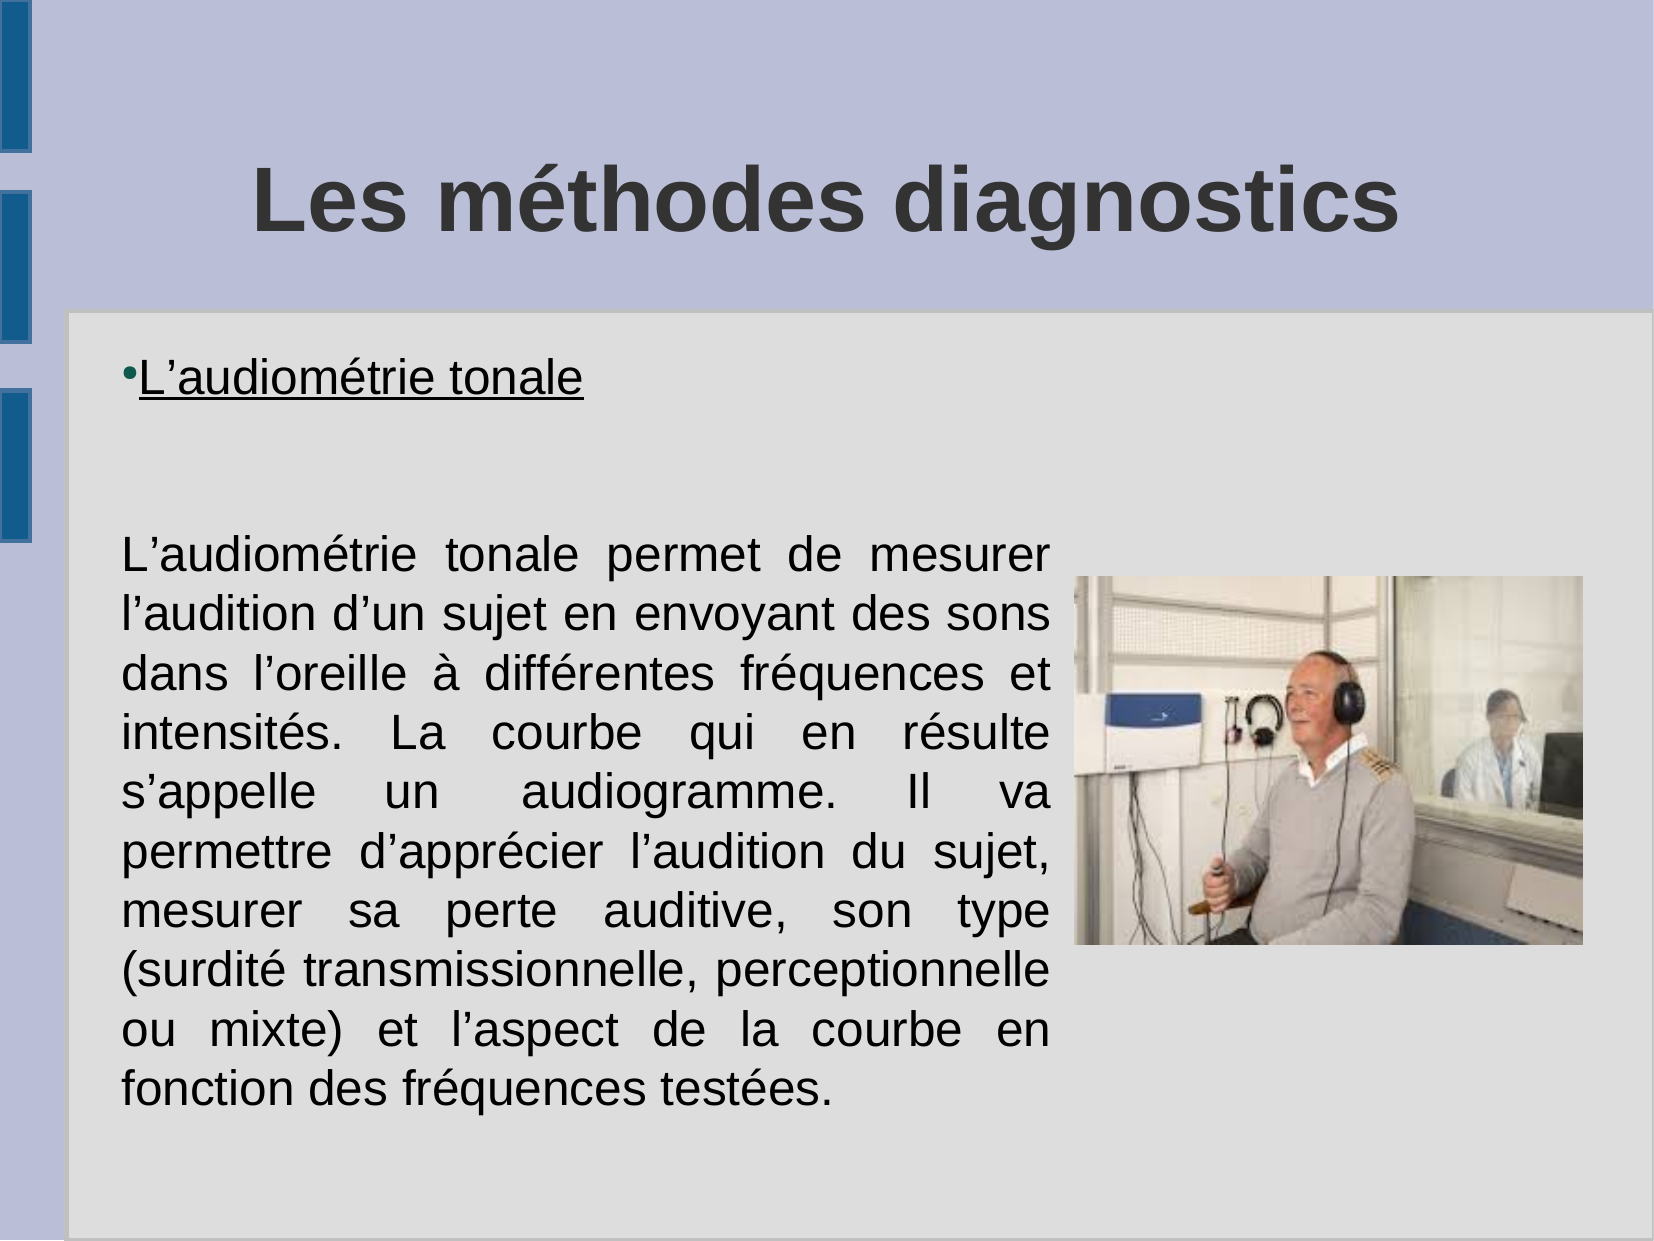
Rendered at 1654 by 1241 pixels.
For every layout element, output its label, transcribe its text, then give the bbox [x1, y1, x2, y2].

title Les méthodes diagnostics [121, 91, 1534, 299]
list L’audiométrie tonale L’audiométrie tonale permet de mesurer l’audition d’un sujet en envoyant des sons dans l’oreille à différentes fréquences et intensités. La courbe qui en résulte s’appelle un audiogramme. Il va permettre d’apprécier l’audition du sujet, mesurer sa perte auditive, son type (surdité transmissionnelle, perceptionnelle ou mixte) et l’aspect de la courbe en fonction des fréquences testées. [121, 344, 1052, 1129]
picture [1074, 576, 1583, 945]
